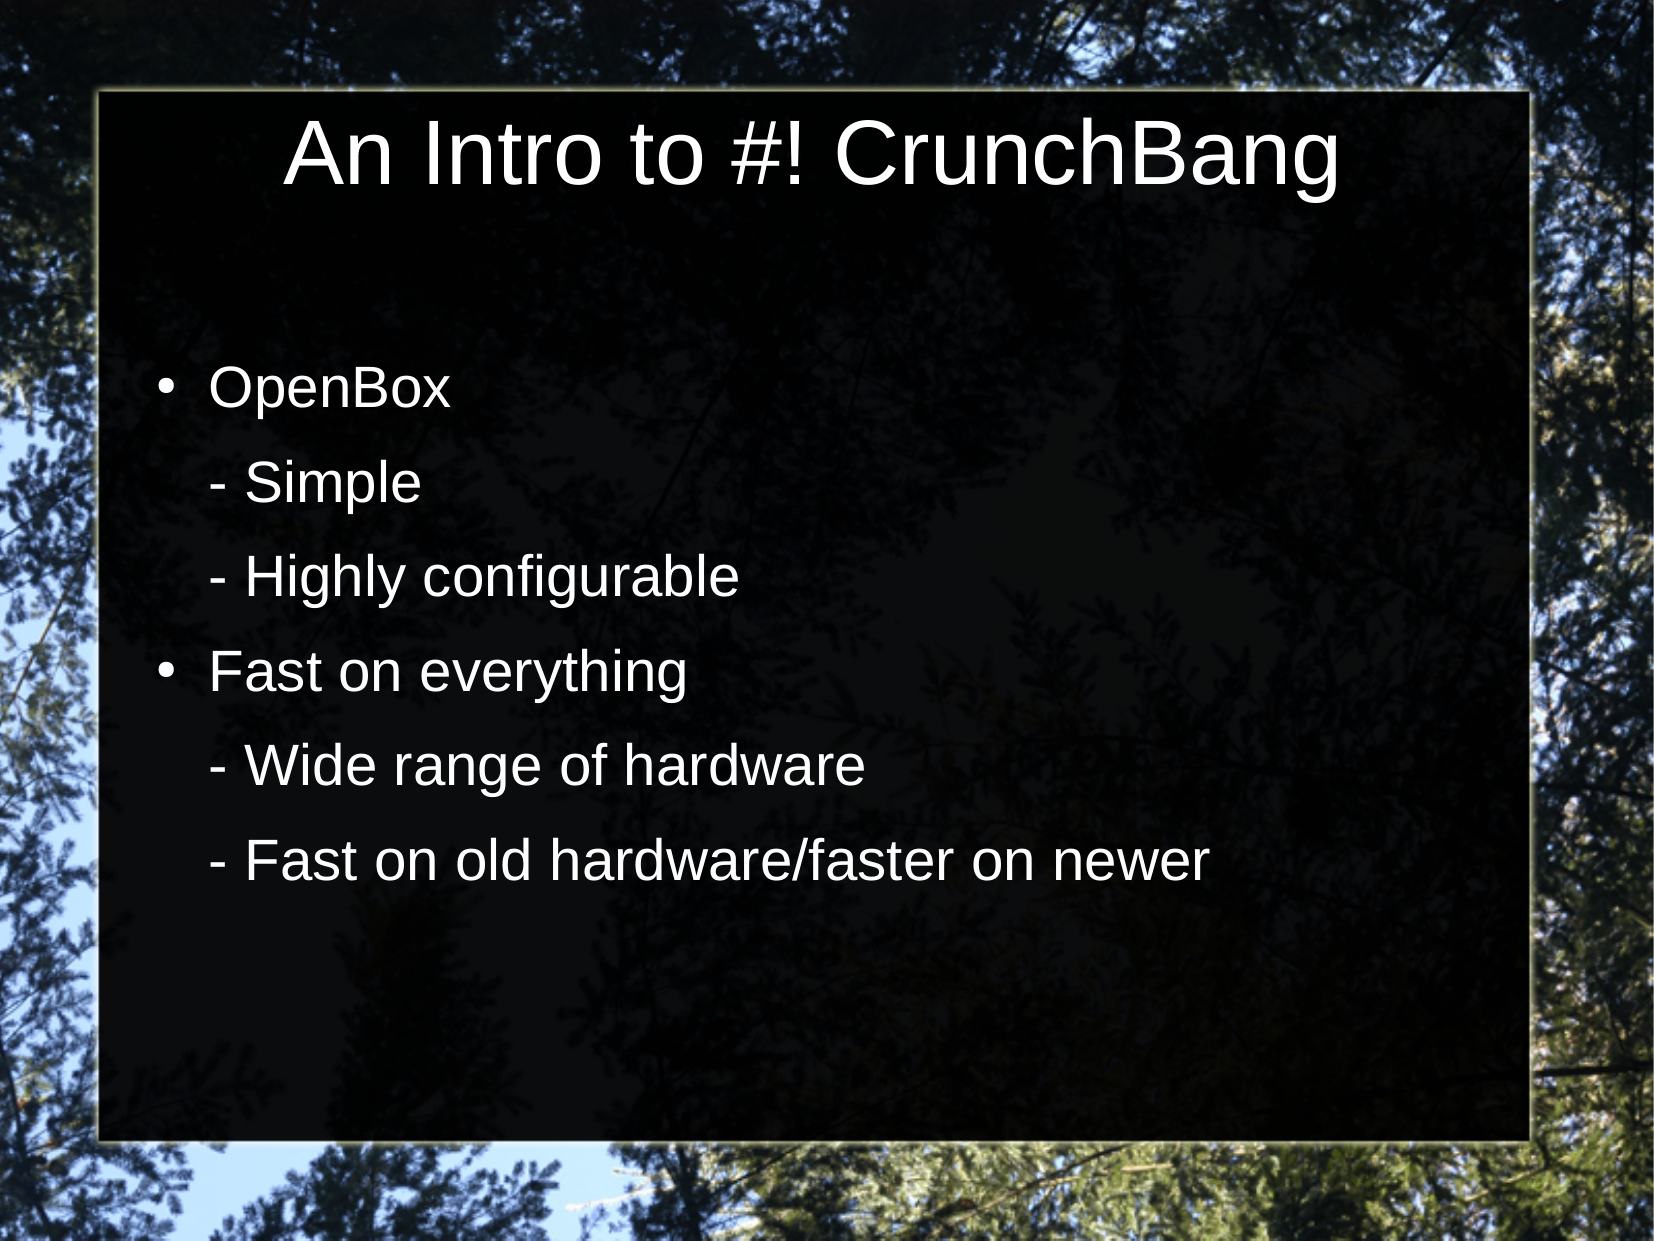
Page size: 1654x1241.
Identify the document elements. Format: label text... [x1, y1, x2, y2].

title An Intro to #! CrunchBang [82, 56, 1571, 250]
list OpenBox - Simple - Highly configurable Fast on everything - Wide range of hardware - Fast on old hardware/faster on newer [138, 355, 1489, 1043]
picture [0, 0, 1654, 1241]
